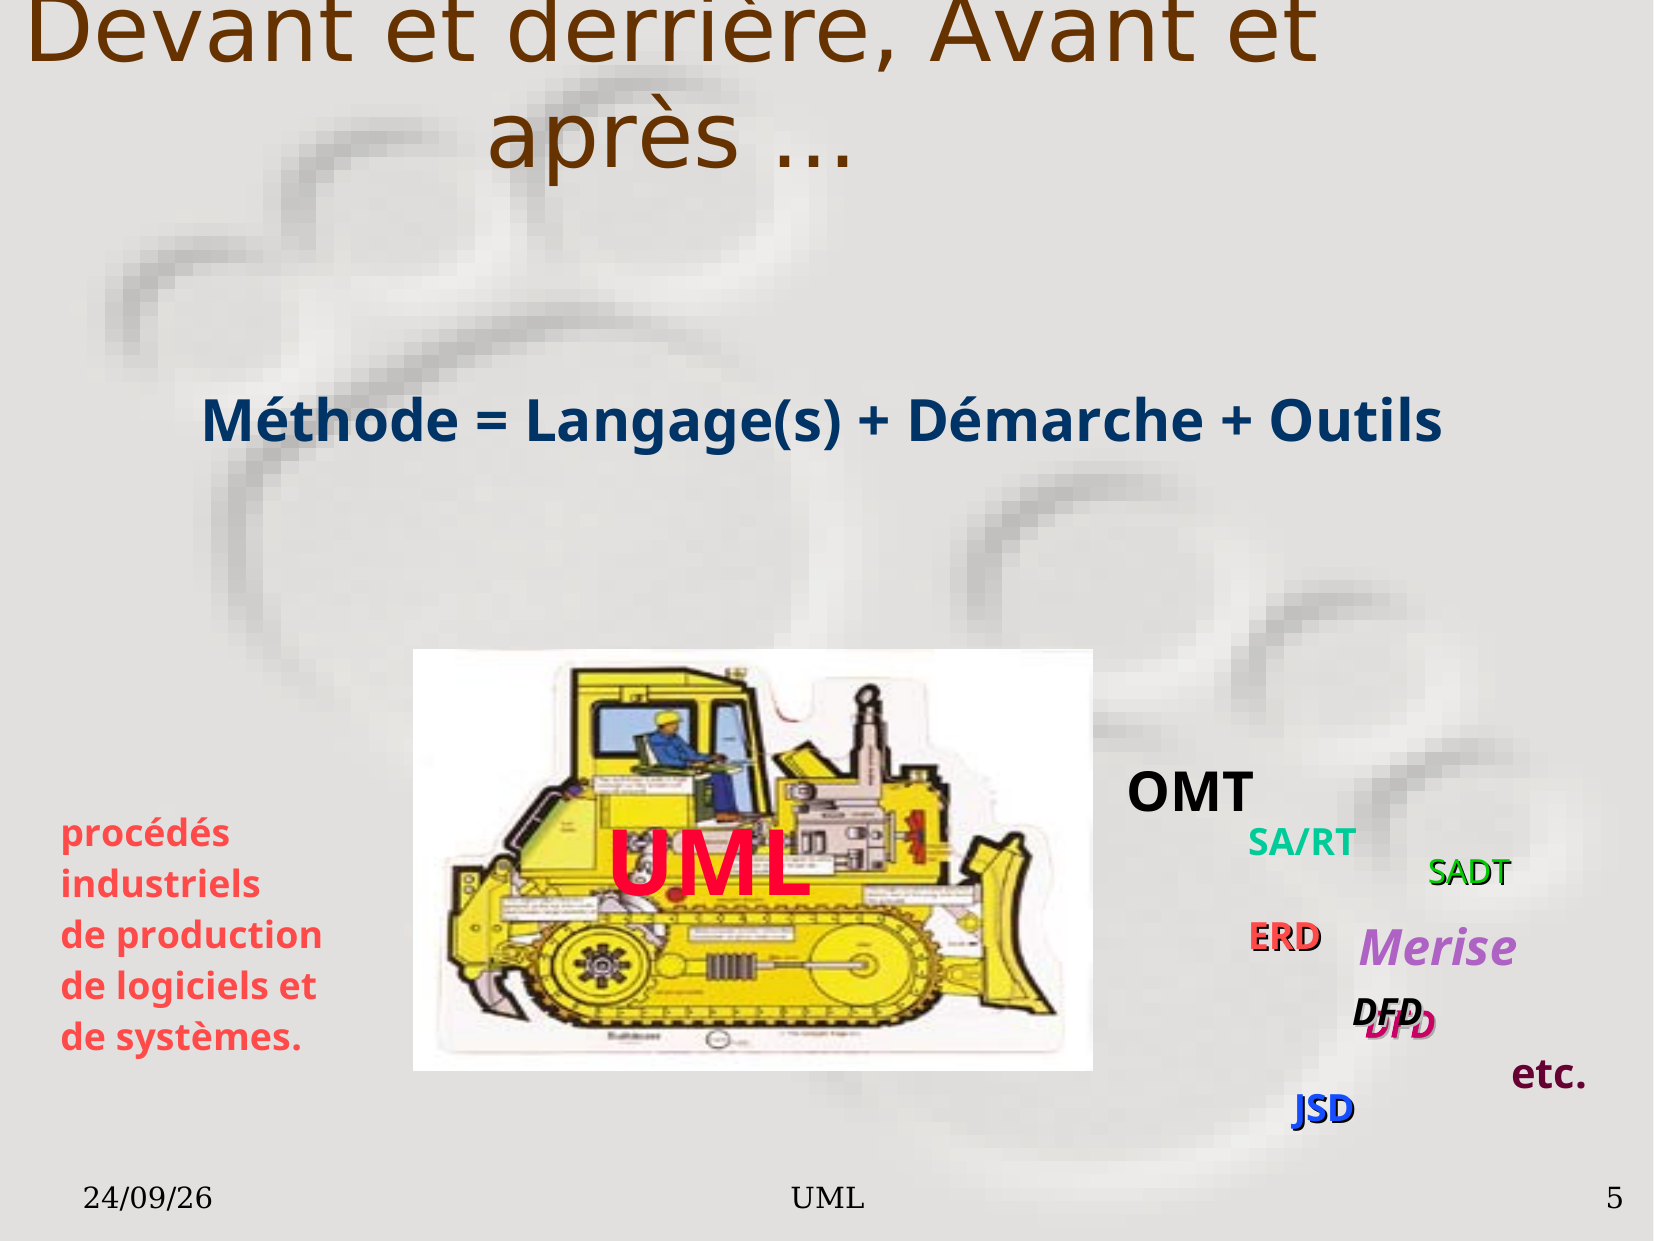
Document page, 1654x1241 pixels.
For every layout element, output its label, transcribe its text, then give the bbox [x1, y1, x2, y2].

text_box DFD [1336, 977, 1439, 1044]
text_box SA/RT [1232, 807, 1373, 874]
text_box SADT [1412, 840, 1526, 901]
text_box UML [590, 790, 829, 931]
text_box Merise [1280, 903, 1546, 988]
picture [0, 0, 1654, 1241]
text_box ERD [1232, 901, 1337, 968]
text_box etc. [1496, 1036, 1603, 1109]
title Devant et derrière, Avant et après ... [8, 0, 1538, 198]
text_box JSD [1278, 1073, 1370, 1141]
text_box Méthode = Langage(s) + Démarche + Outils [185, 371, 1459, 467]
text_box procédés industriels de production de logiciels et de systèmes. [45, 798, 339, 1070]
text_box OMT [1111, 744, 1270, 835]
